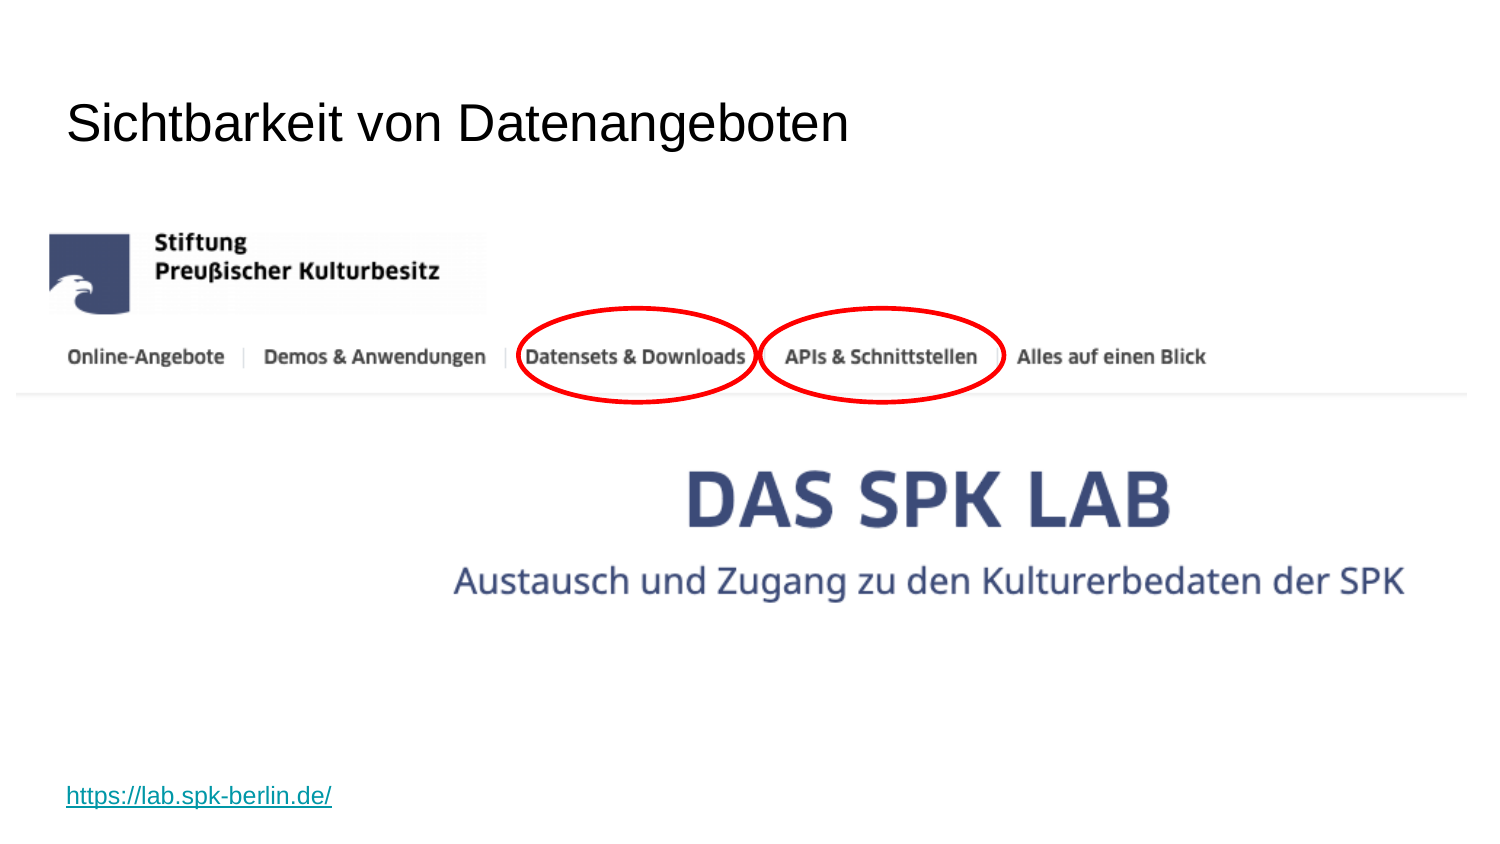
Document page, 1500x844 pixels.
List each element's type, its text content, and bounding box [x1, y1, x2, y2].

list https://lab.spk-berlin.de/ [51, 660, 1449, 826]
picture [16, 201, 1467, 632]
title Sichtbarkeit von Datenangeboten [51, 72, 1449, 167]
